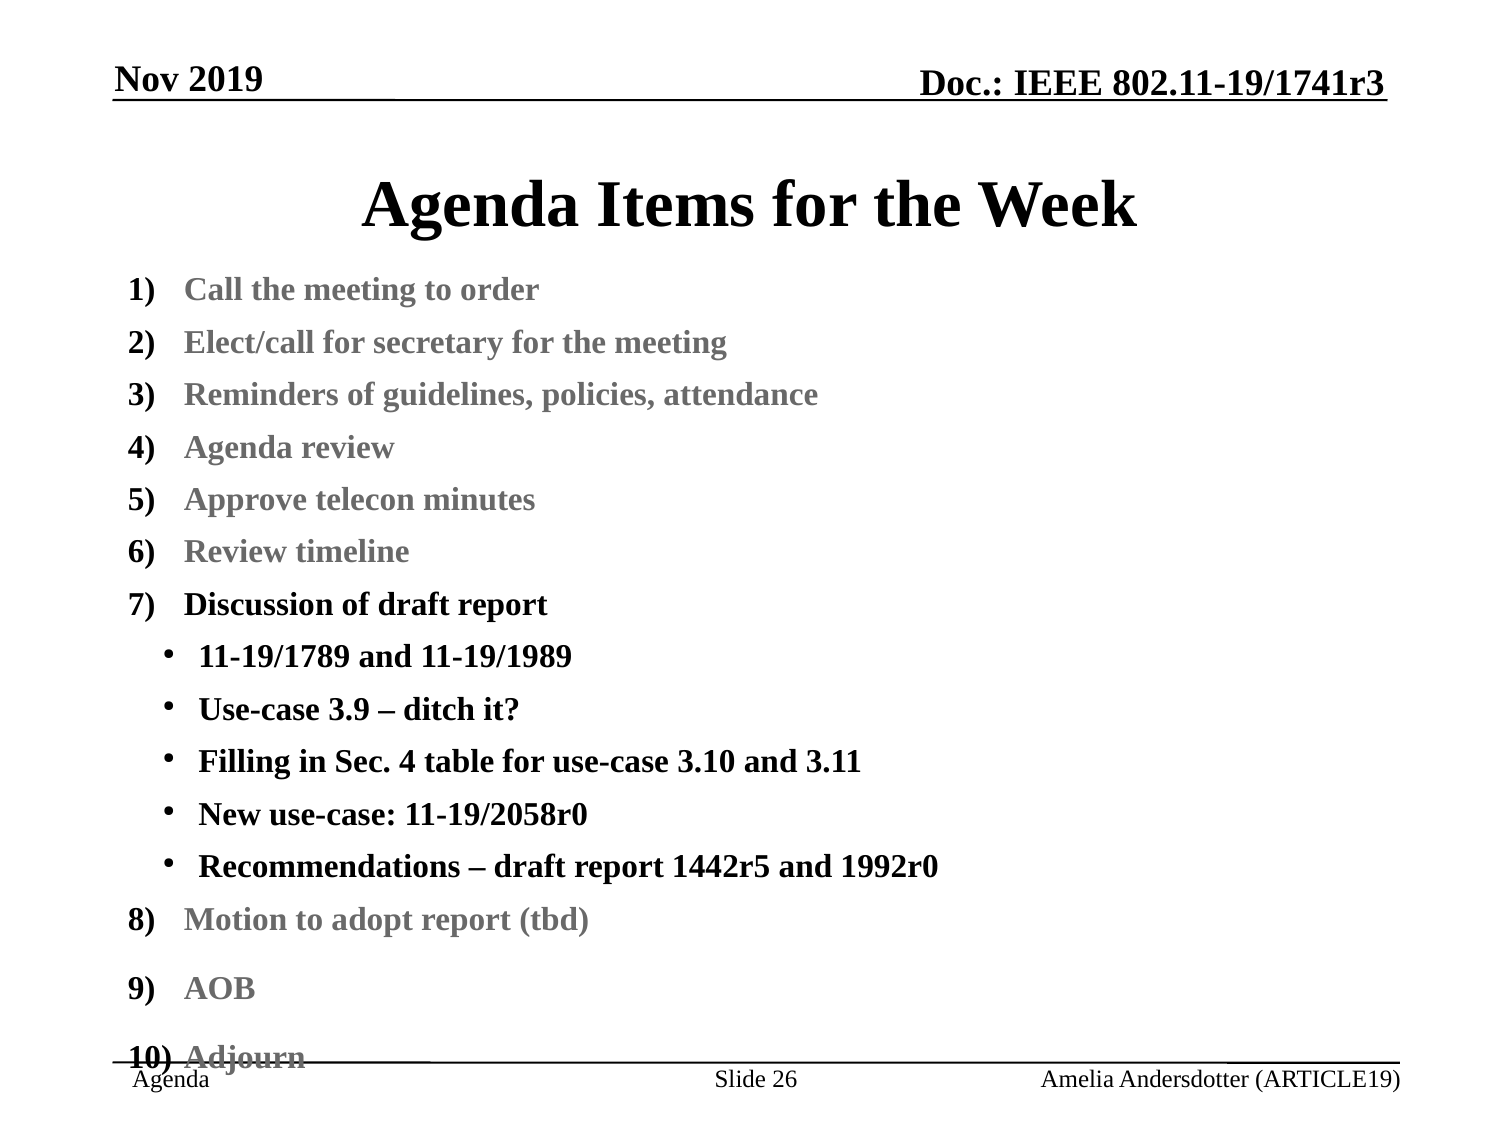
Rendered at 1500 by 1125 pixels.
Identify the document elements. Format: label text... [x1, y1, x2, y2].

text_box Nov 2019 [114, 54, 422, 99]
text_box Call the meeting to order Elect/call for secretary for the meeting Reminders of guidelines, policies, attendance Agenda review Approve telecon minutes Review timeline Discussion of draft report 11-19/1789 and 11-19/1989 Use-case 3.9 – ditch it? Filling in Sec. 4 table for use-case 3.10 and 3.11 New use-case: 11-19/2058r0 Recommendations – draft report 1442r5 and 1992r0 Motion to adopt report (tbd) AOB Adjourn [112, 287, 1387, 1040]
text_box Amelia Andersdotter (ARTICLE19) [878, 1062, 1401, 1092]
text_box Slide <number> [712, 1062, 799, 1122]
text_box Agenda Items for the Week [112, 112, 1387, 287]
